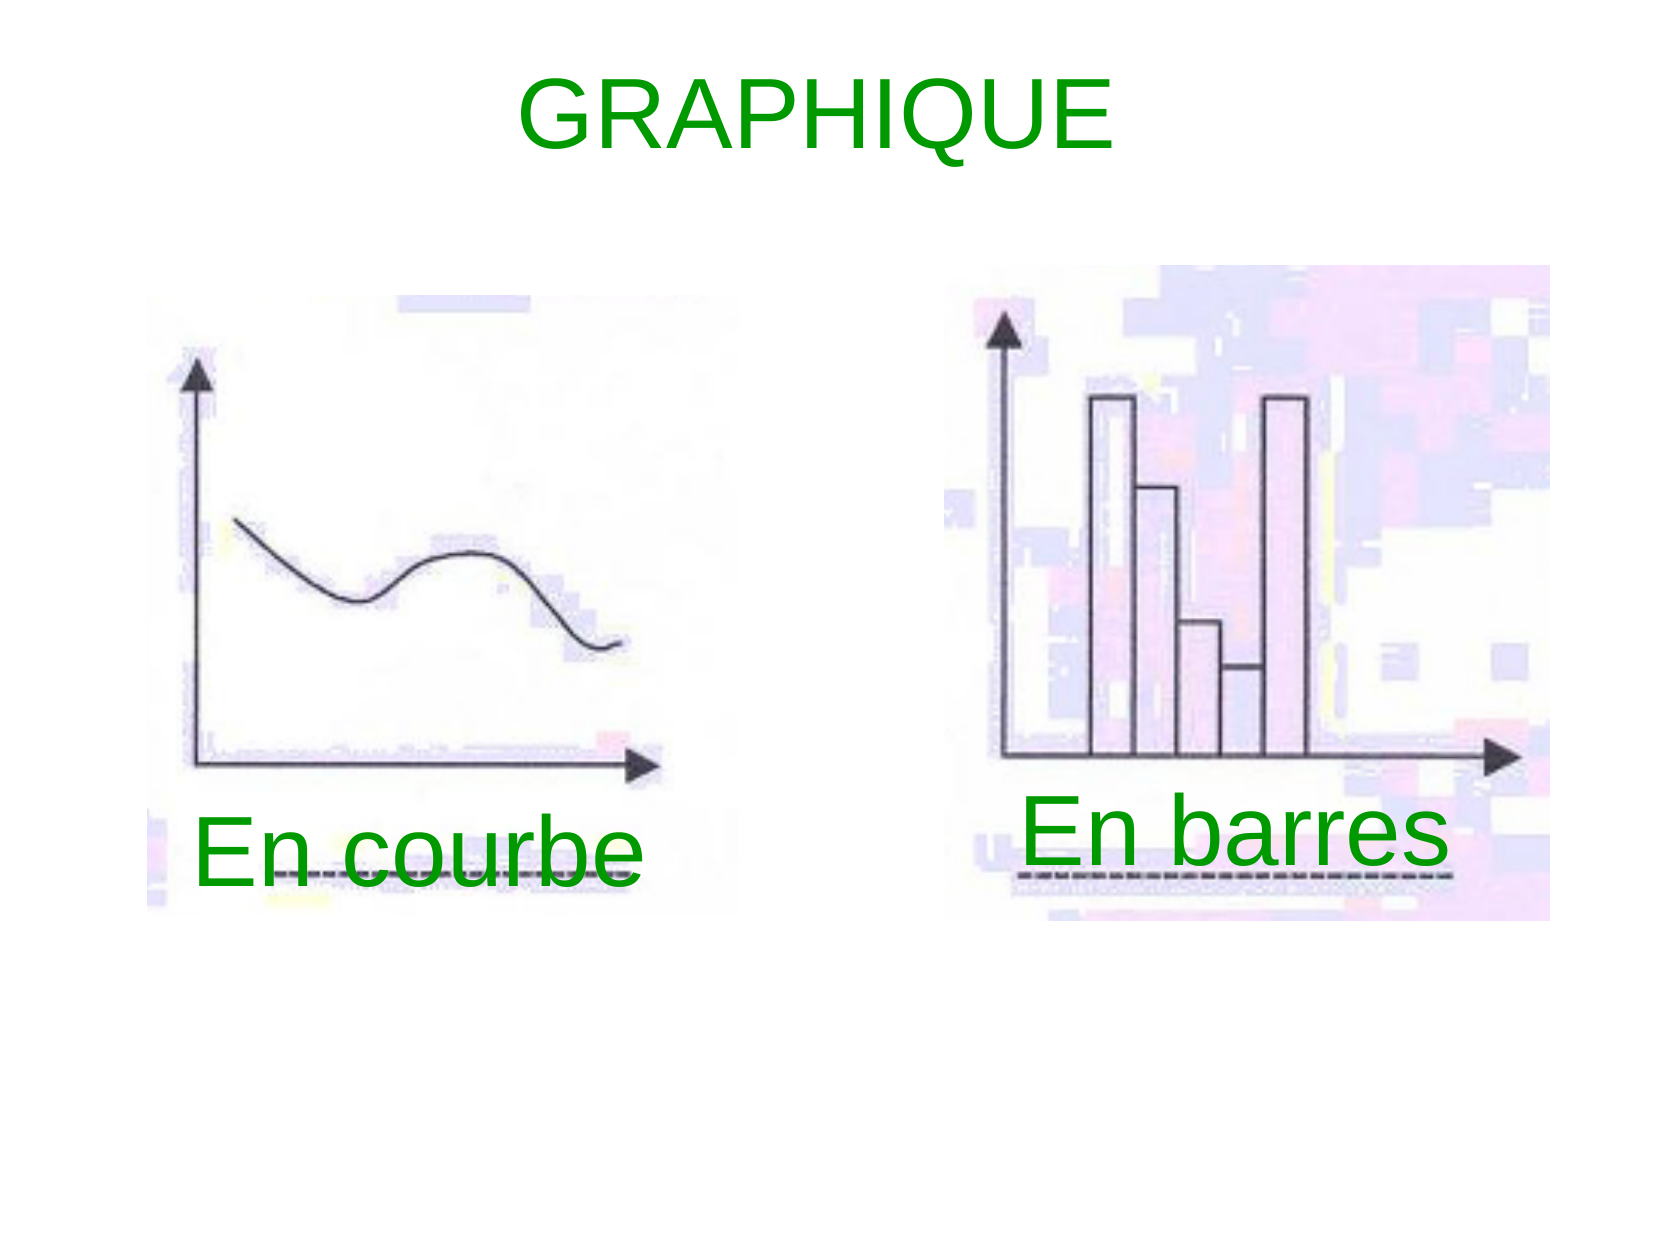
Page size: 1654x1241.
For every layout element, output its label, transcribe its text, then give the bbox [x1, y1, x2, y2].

picture [147, 295, 739, 916]
text_box En courbe [177, 788, 709, 916]
picture [944, 265, 1550, 921]
text_box GRAPHIQUE [501, 50, 1182, 178]
text_box En barres [1003, 767, 1536, 895]
